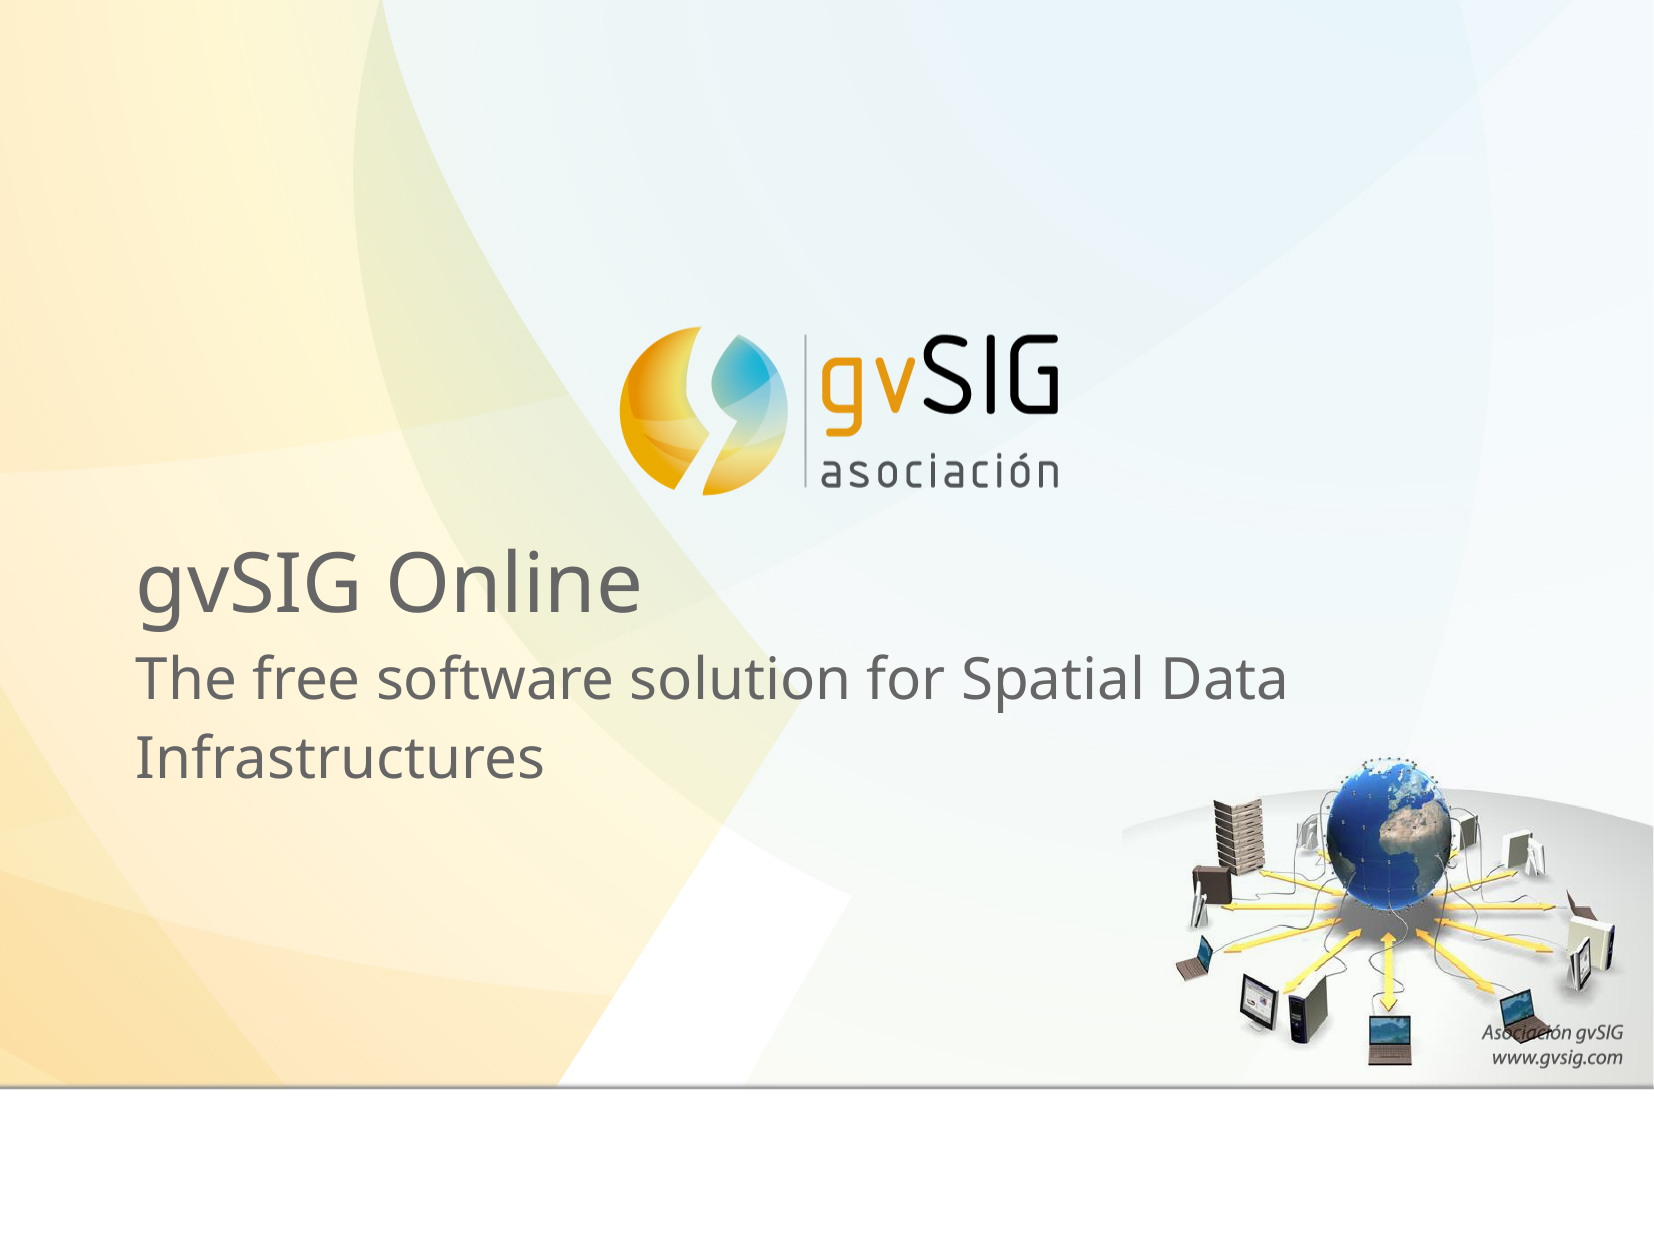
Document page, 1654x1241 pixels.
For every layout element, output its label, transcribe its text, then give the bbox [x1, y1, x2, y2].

picture [0, 0, 1654, 1241]
title gvSIG Online The free software solution for Spatial Data Infrastructures [135, 542, 1565, 777]
